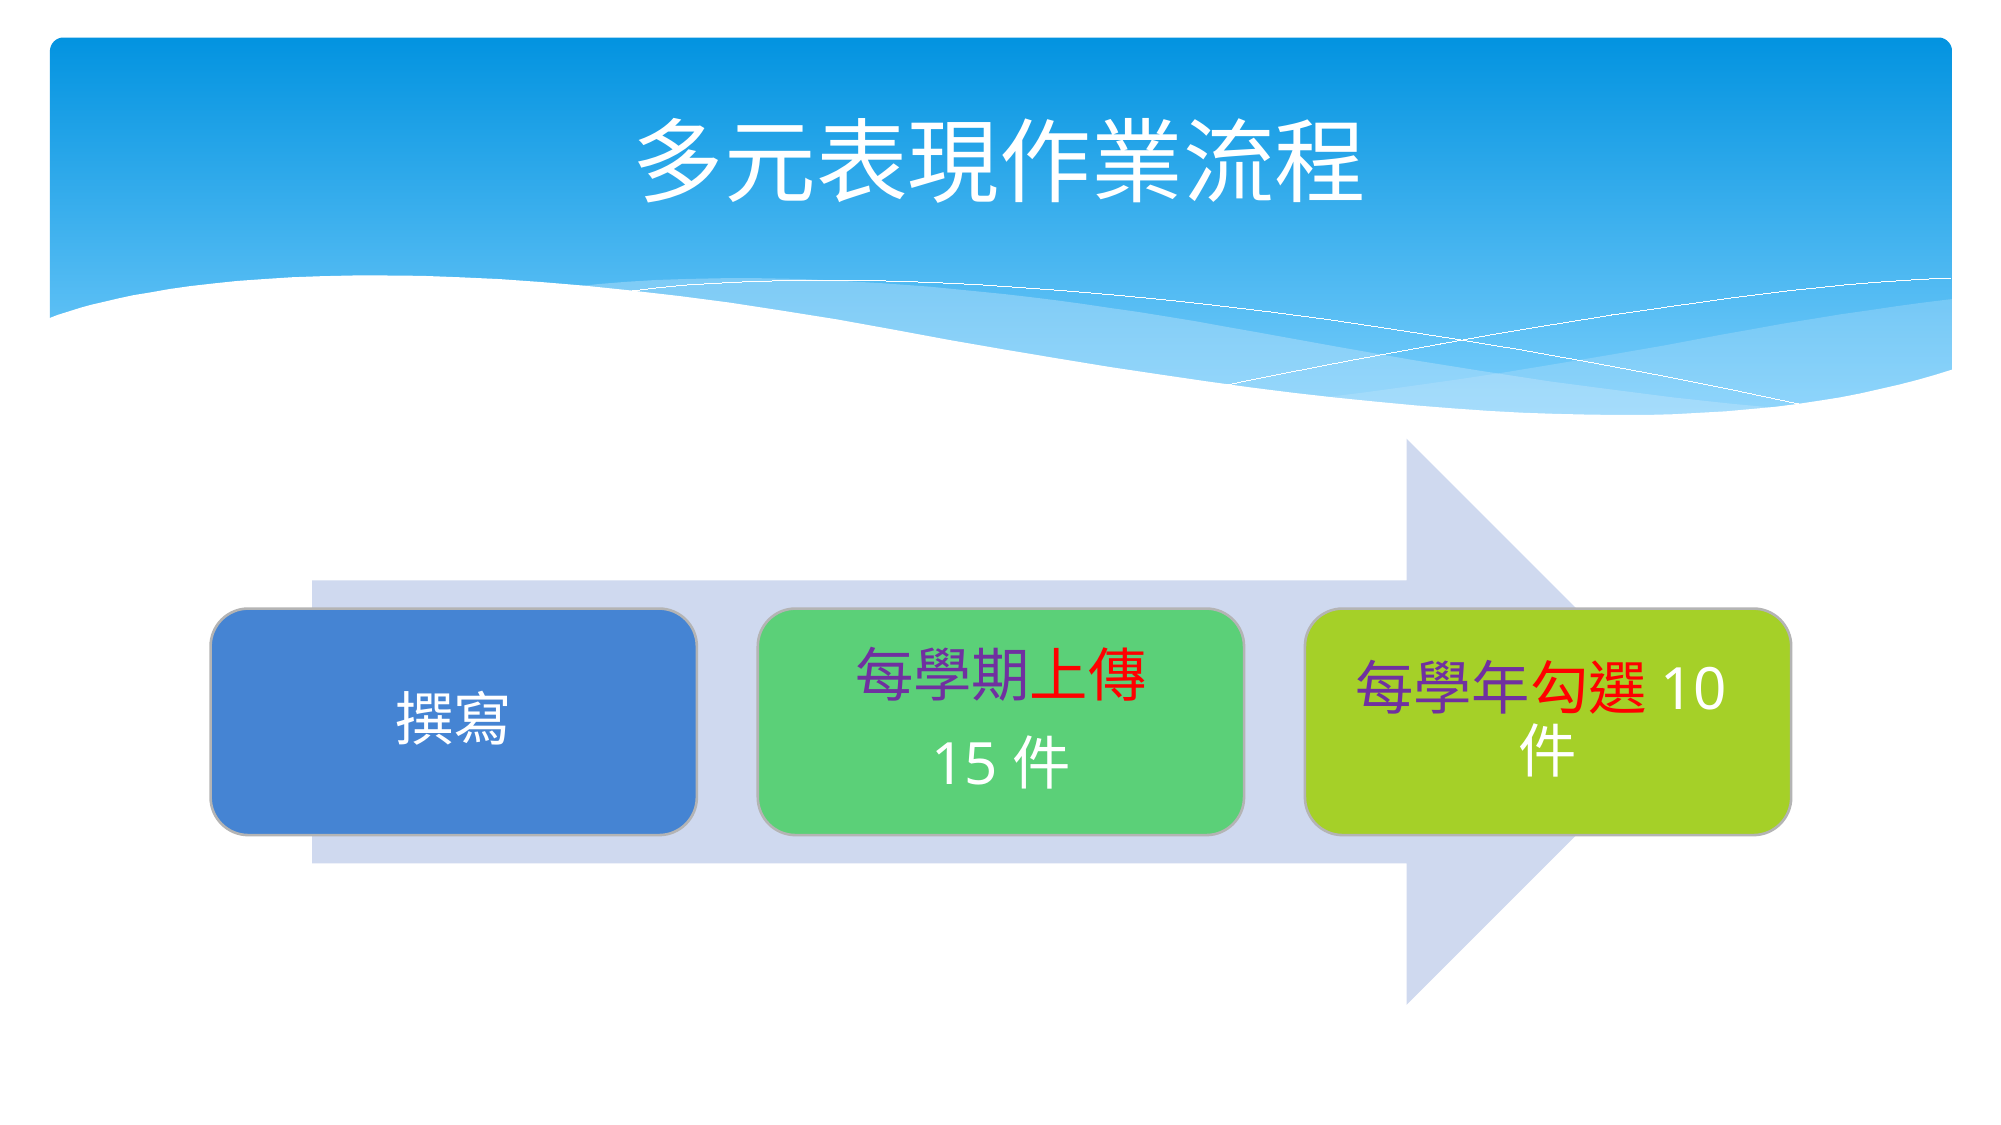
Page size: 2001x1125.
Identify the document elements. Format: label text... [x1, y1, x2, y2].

text_box 每學期上傳 15件 [757, 608, 1245, 836]
text_box 撰寫 [210, 608, 697, 836]
text_box [312, 438, 1576, 1005]
text_box 每學年勾選10件 [1304, 608, 1792, 836]
title 多元表現作業流程 [99, 55, 1900, 262]
